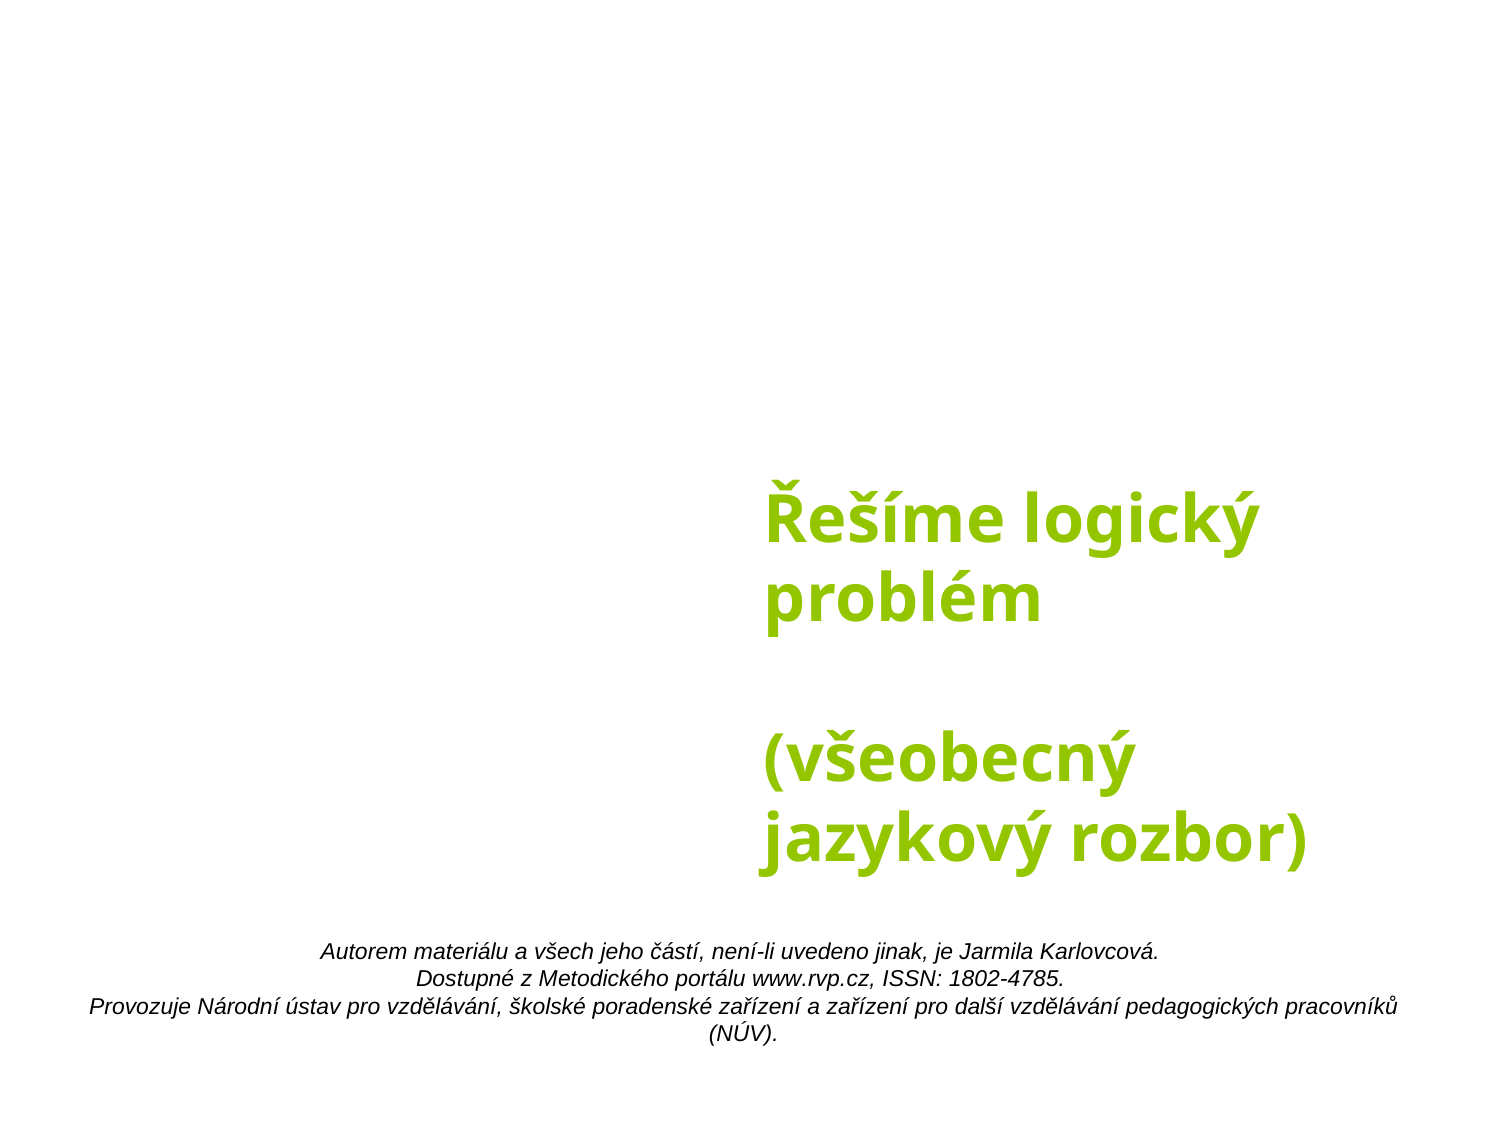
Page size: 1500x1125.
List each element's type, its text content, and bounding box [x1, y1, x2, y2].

title Řešíme logický problém (všeobecný jazykový rozbor) [748, 467, 1411, 748]
text_box Autorem materiálu a všech jeho částí, není-li uvedeno jinak, je Jarmila Karlovcová. Dostupné z Metodického portálu www.rvp.cz, ISSN: 1802-4785. Provozuje Národní ústav pro vzdělávání, školské poradenské zařízení a zařízení pro další vzdělávání pedagogických pracovníků (NÚV). [41, 928, 1447, 1054]
